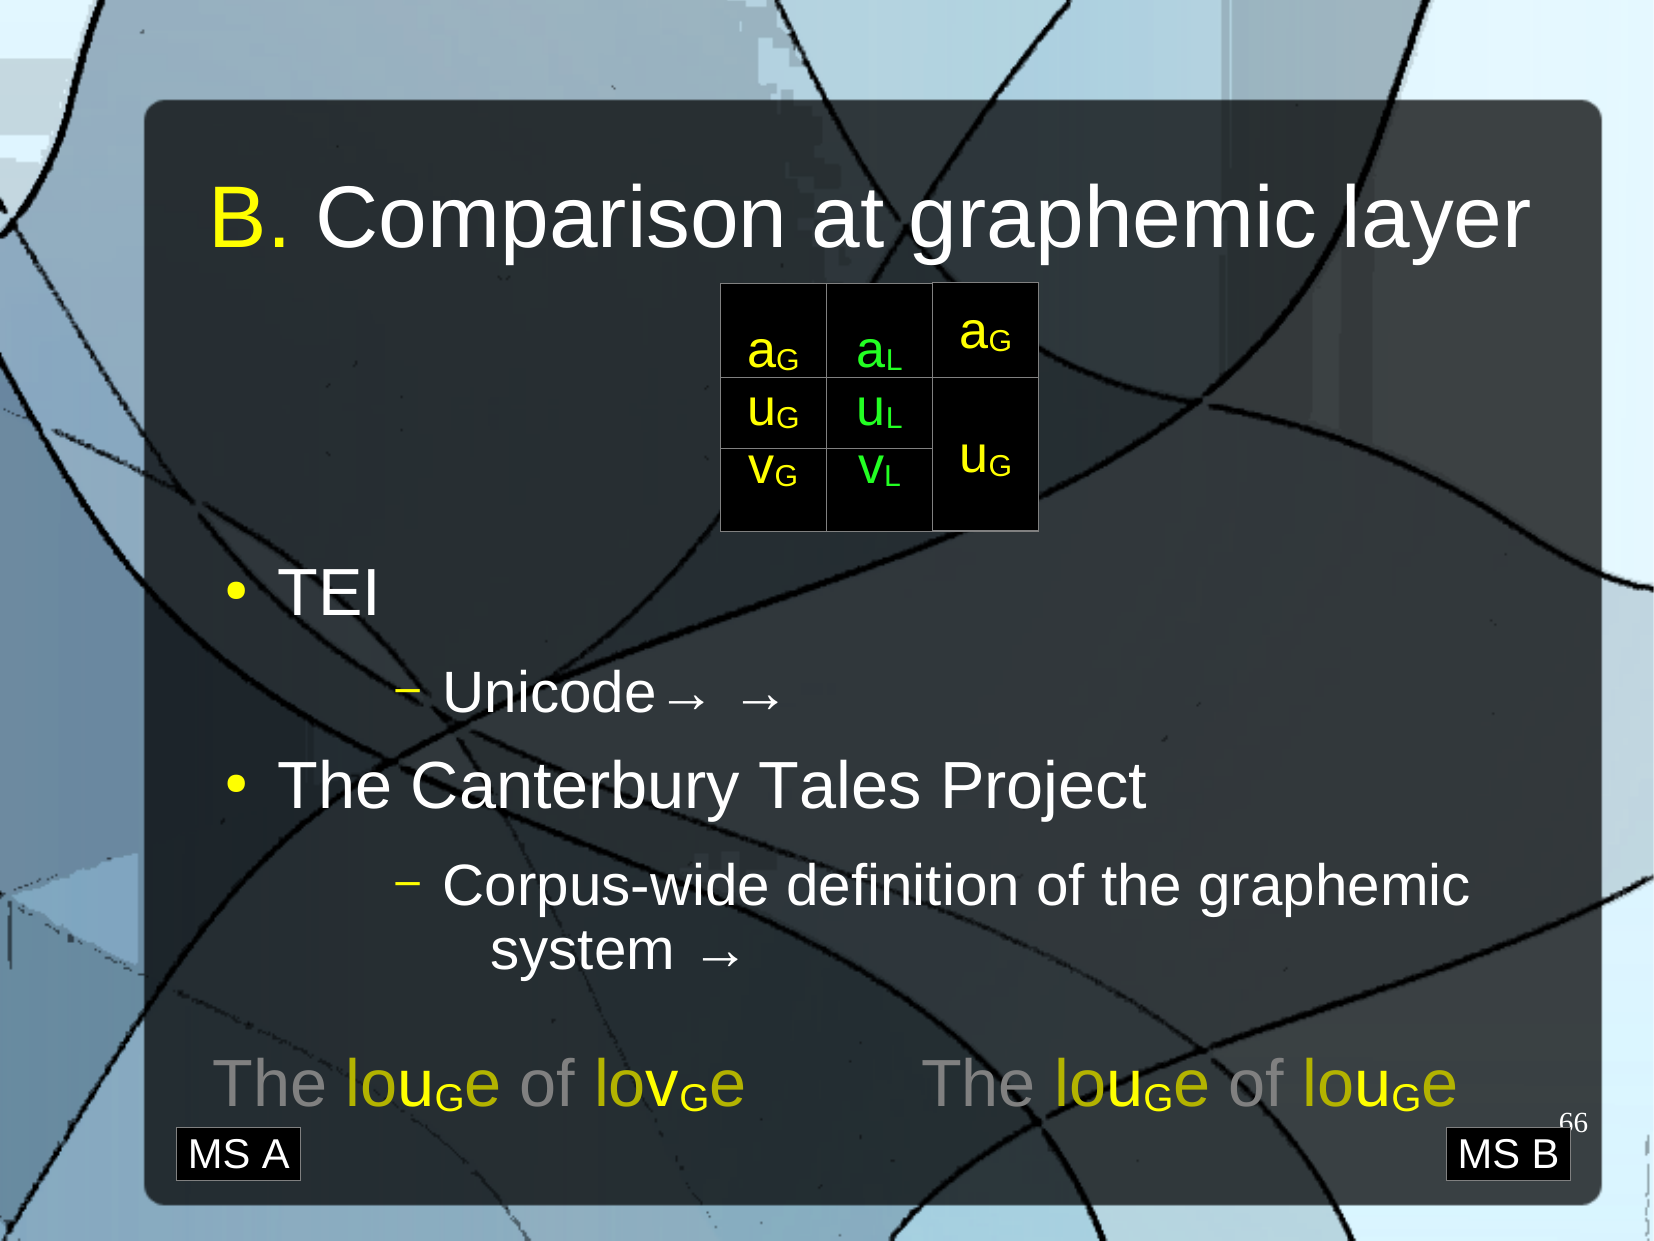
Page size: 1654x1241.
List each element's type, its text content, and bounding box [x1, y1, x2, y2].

text_box aG uG vG [721, 284, 827, 377]
text_box aL uL vL [827, 284, 932, 377]
text_box aG uG vG [721, 378, 827, 448]
list TEI Unicode→ → The Canterbury Tales Project Corpus-wide definition of the graphemic system → [206, 555, 1571, 1028]
list The louGe of lovGe The louGe of louGe [141, 1046, 1506, 1241]
text_box MS A [176, 1127, 301, 1181]
text_box aL uL vL [827, 449, 932, 532]
text_box aG [932, 282, 1039, 377]
text_box uG [932, 377, 1039, 531]
text_box MS B [1446, 1127, 1571, 1181]
title B. Comparison at graphemic layer [159, 108, 1583, 325]
text_box aG uG vG [720, 449, 827, 532]
picture [0, 0, 1654, 1241]
text_box aL uL vL [827, 378, 932, 448]
